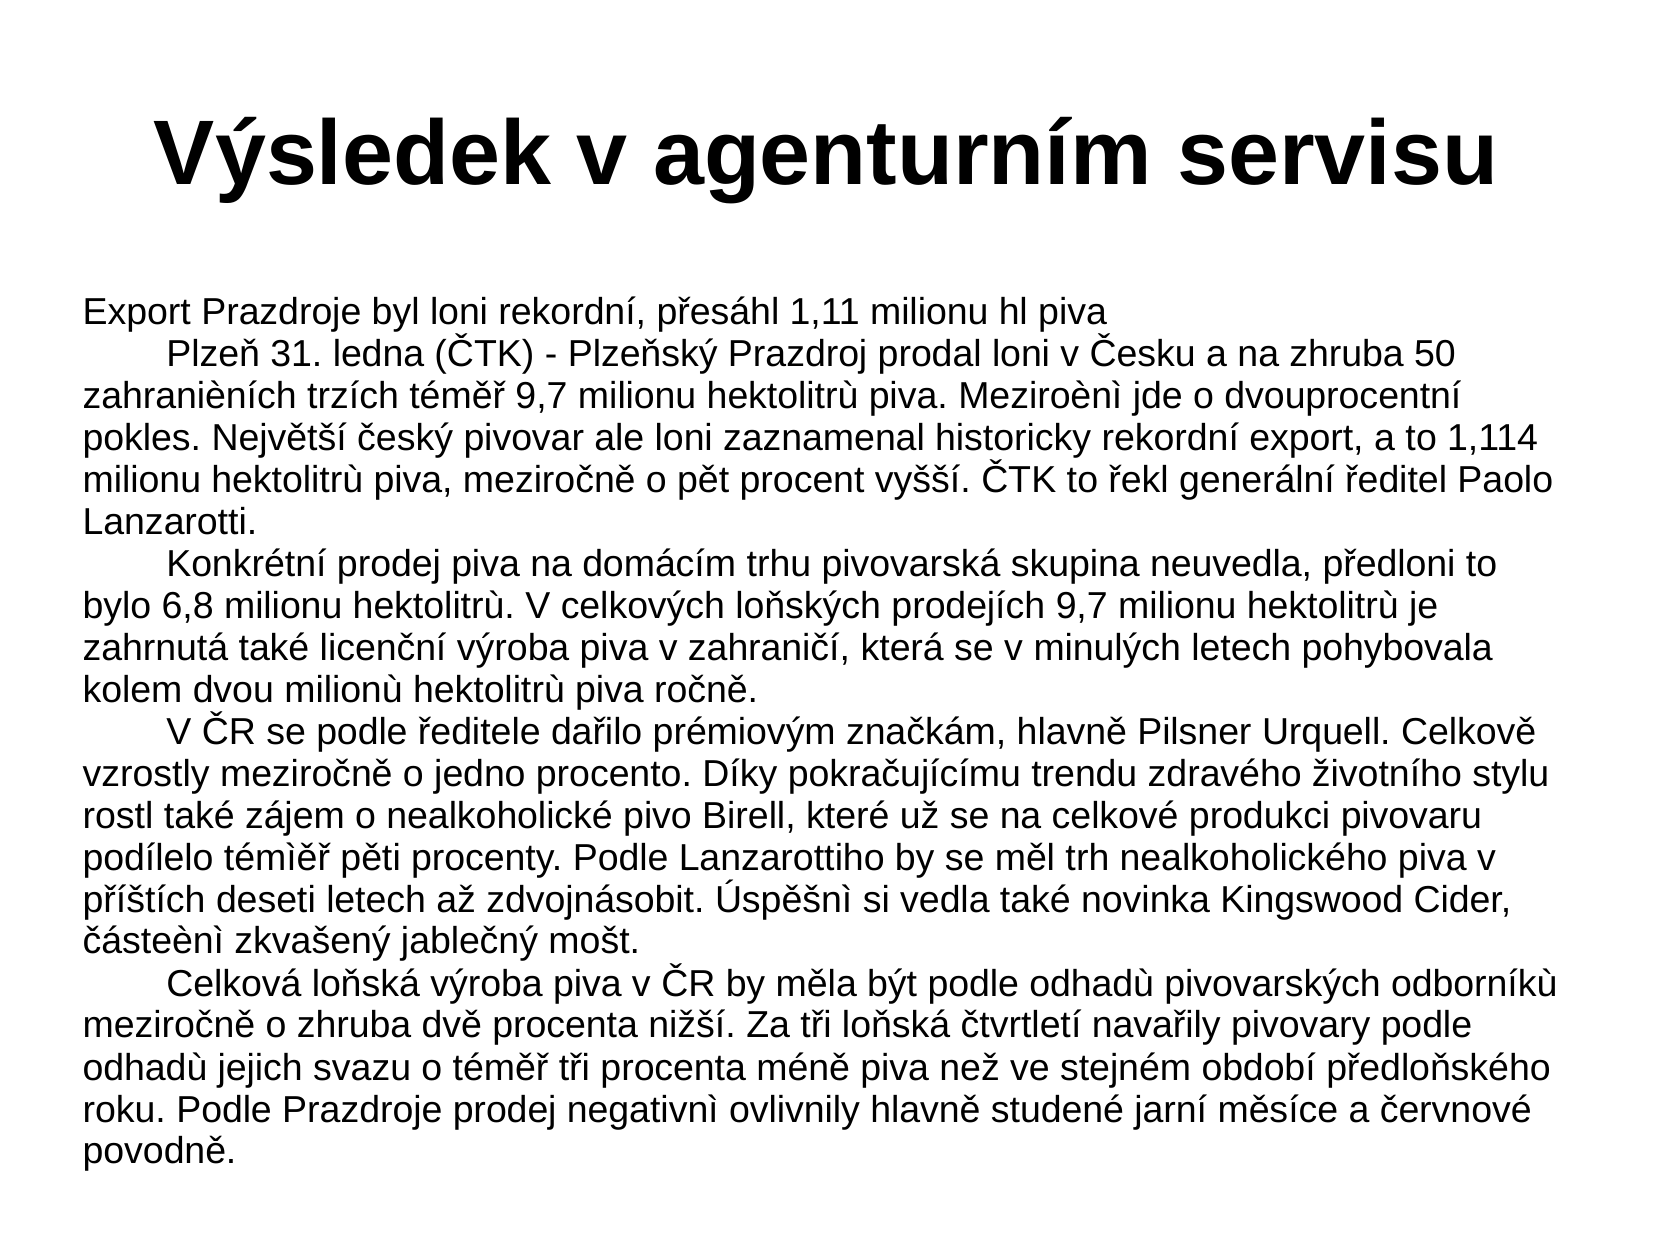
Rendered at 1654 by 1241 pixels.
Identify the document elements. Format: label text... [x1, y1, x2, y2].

title Výsledek v agenturním servisu [82, 49, 1571, 257]
list Export Prazdroje byl loni rekordní, přesáhl 1,11 milionu hl piva Plzeň 31. ledna (ČTK) - Plzeňský Prazdroj prodal loni v Česku a na zhruba 50 zahranièních trzích téměř 9,7 milionu hektolitrù piva. Meziroènì jde o dvouprocentní pokles. Největší český pivovar ale loni zaznamenal historicky rekordní export, a to 1,114 milionu hektolitrù piva, meziročně o pět procent vyšší. ČTK to řekl generální ředitel Paolo Lanzarotti. Konkrétní prodej piva na domácím trhu pivovarská skupina neuvedla, předloni to bylo 6,8 milionu hektolitrù. V celkových loňských prodejích 9,7 milionu hektolitrù je zahrnutá také licenční výroba piva v zahraničí, která se v minulých letech pohybovala kolem dvou milionù hektolitrù piva ročně. V ČR se podle ředitele dařilo prémiovým značkám, hlavně Pilsner Urquell. Celkově vzrostly meziročně o jedno procento. Díky pokračujícímu trendu zdravého životního stylu rostl také zájem o nealkoholické pivo Birell, které už se na celkové produkci pivovaru podílelo témìěř pěti procenty. Podle Lanzarottiho by se měl trh nealkoholického piva v příštích deseti letech až zdvojnásobit. Úspěšnì si vedla také novinka Kingswood Cider, částeènì zkvašený jablečný mošt. Celková loňská výroba piva v ČR by měla být podle odhadù pivovarských odborníkù meziročně o zhruba dvě procenta nižší. Za tři loňská čtvrtletí navařily pivovary podle odhadù jejich svazu o téměř tři procenta méně piva než ve stejném období předloňského roku. Podle Prazdroje prodej negativnì ovlivnily hlavně studené jarní měsíce a červnové povodně. [82, 290, 1571, 1174]
